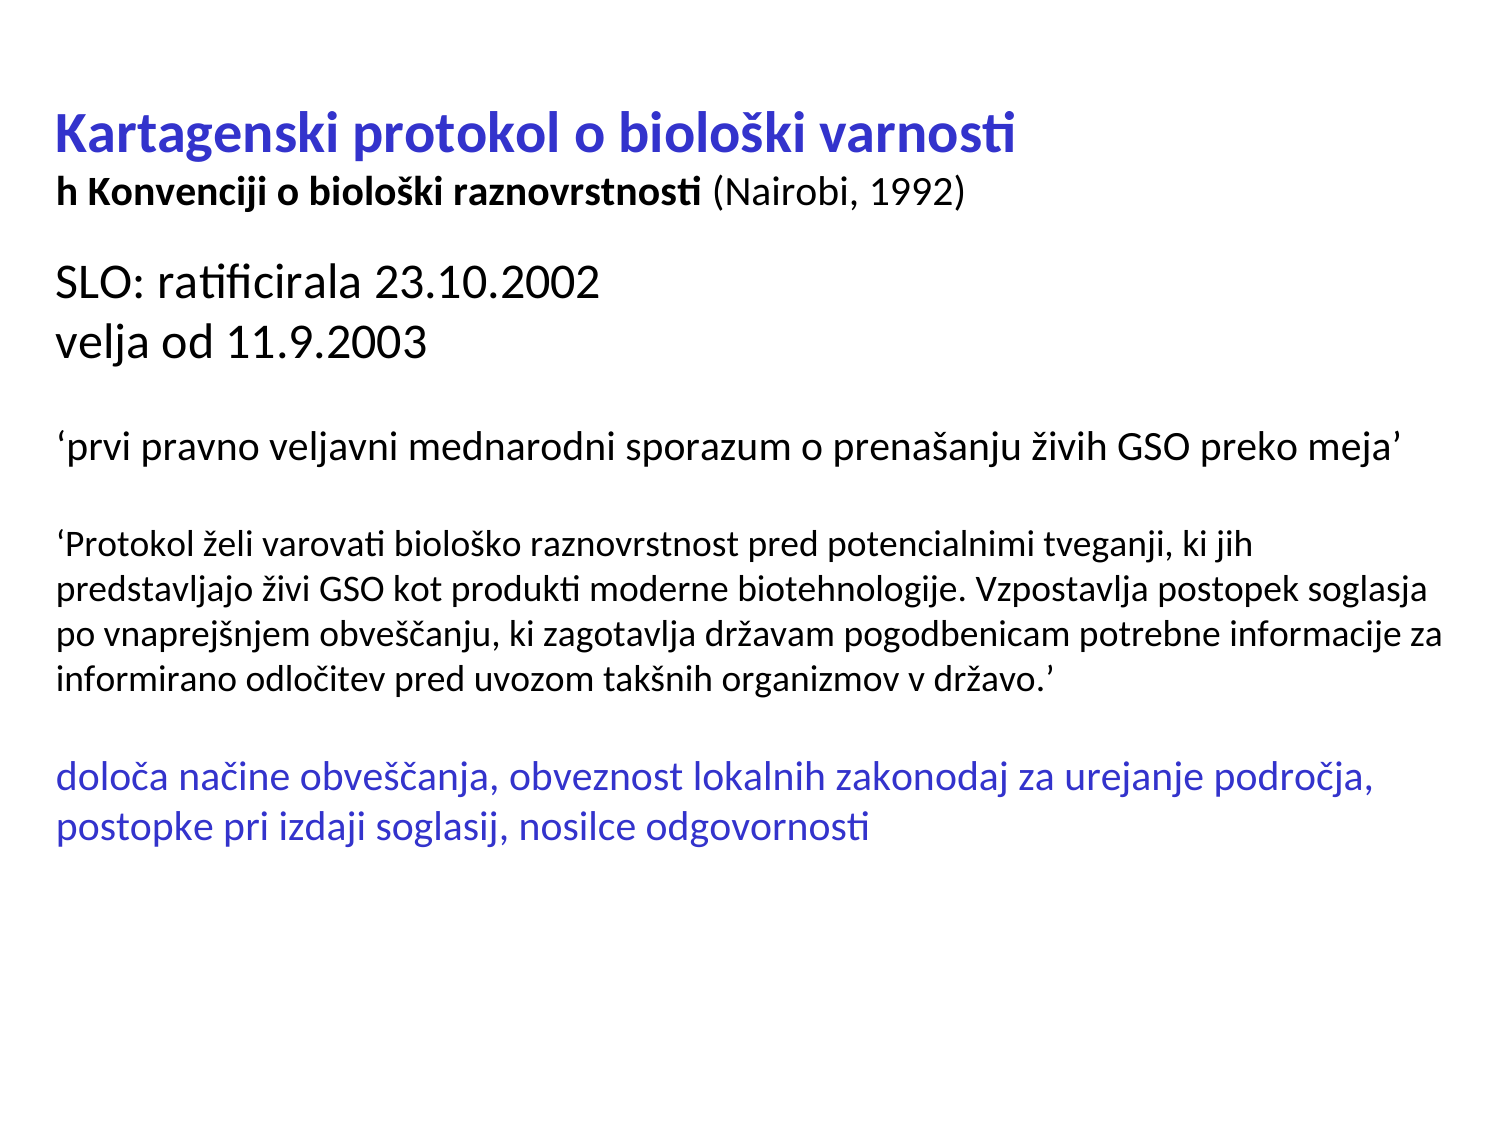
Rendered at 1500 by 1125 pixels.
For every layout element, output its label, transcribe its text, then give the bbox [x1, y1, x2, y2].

text_box Kartagenski protokol o biološki varnosti h Konvenciji o biološki raznovrstnosti (Nairobi, 1992) SLO: ratificirala 23.10.2002 velja od 11.9.2003 ‘prvi pravno veljavni mednarodni sporazum o prenašanju živih GSO preko meja’ ‘Protokol želi varovati biološko raznovrstnost pred potencialnimi tveganji, ki jih predstavljajo živi GSO kot produkti moderne biotehnologije. Vzpostavlja postopek soglasja po vnaprejšnjem obveščanju, ki zagotavlja državam pogodbenicam potrebne informacije za informirano odločitev pred uvozom takšnih organizmov v državo.’ določa načine obveščanja, obveznost lokalnih zakonodaj za urejanje področja, postopke pri izdaji soglasij, nosilce odgovornosti [41, 86, 1471, 857]
